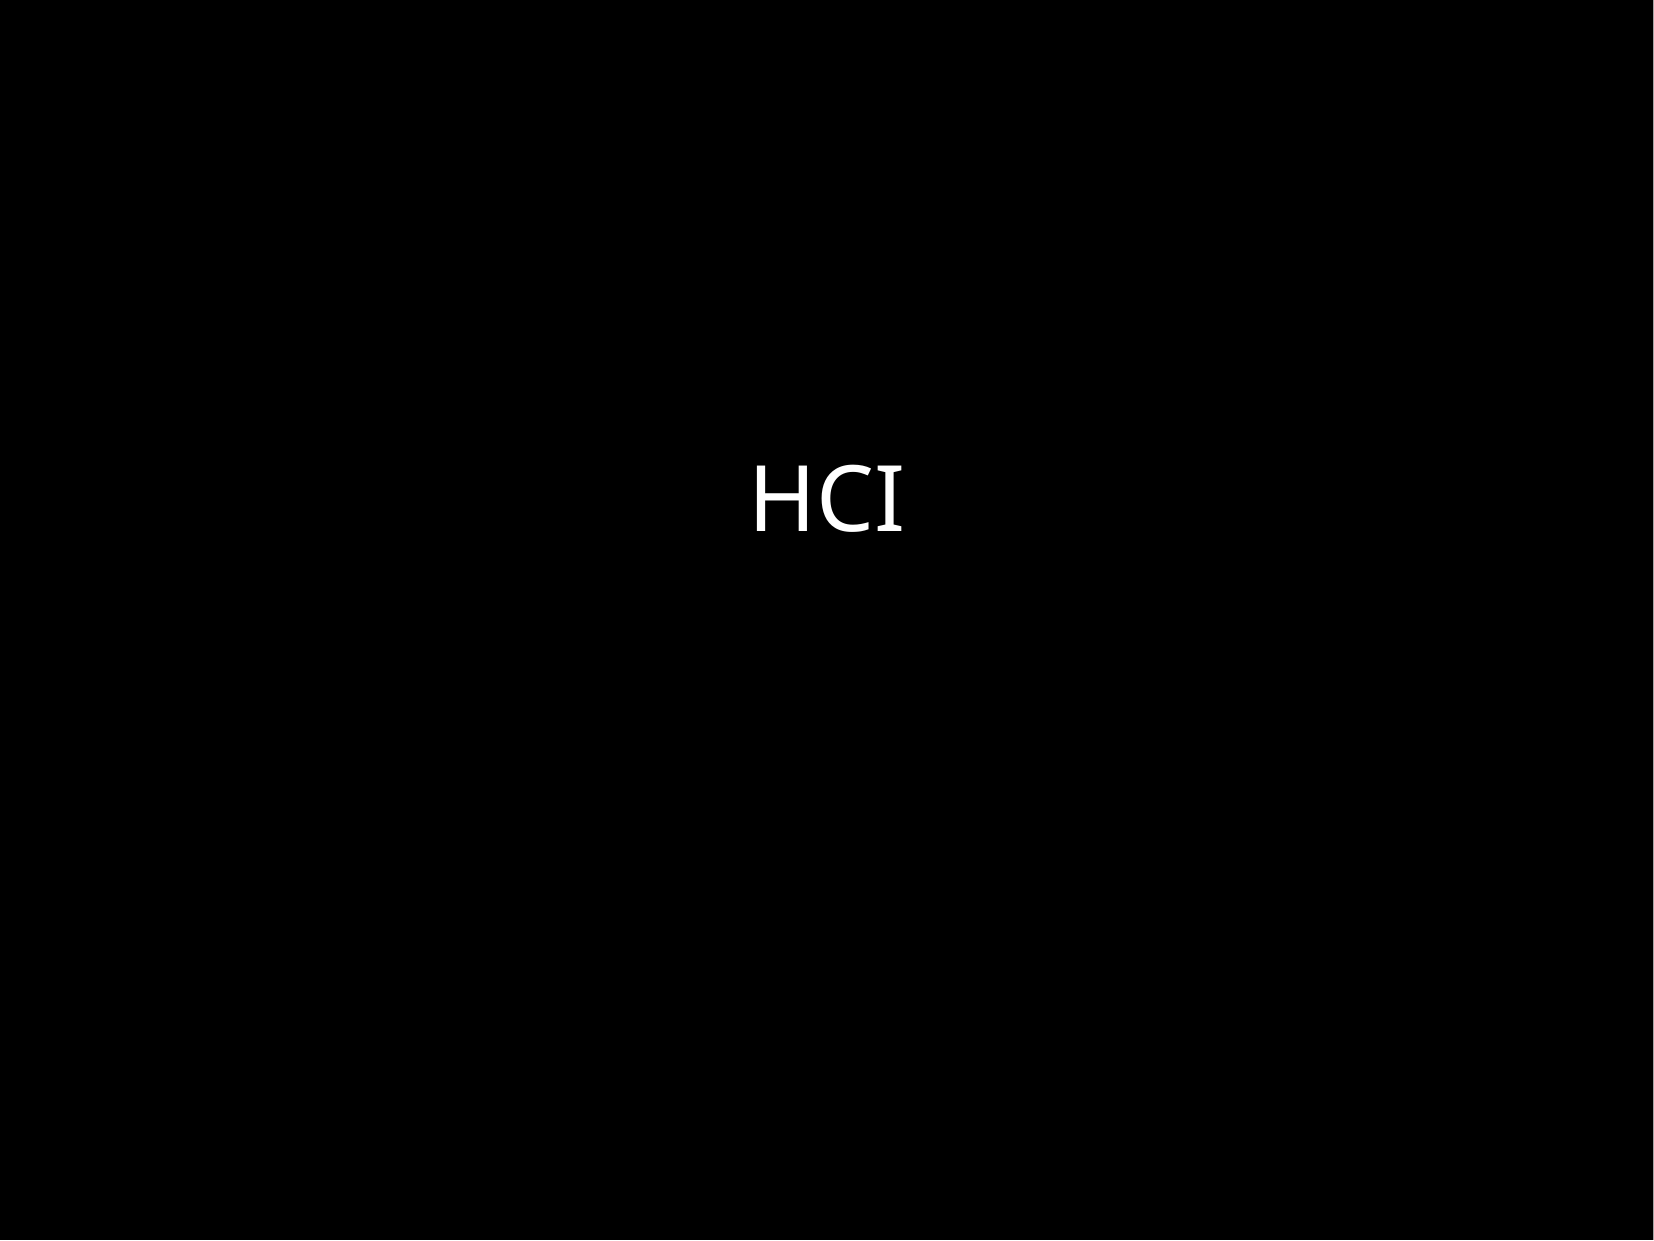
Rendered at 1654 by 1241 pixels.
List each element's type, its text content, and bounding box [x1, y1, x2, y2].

title HCI [82, 399, 1571, 592]
